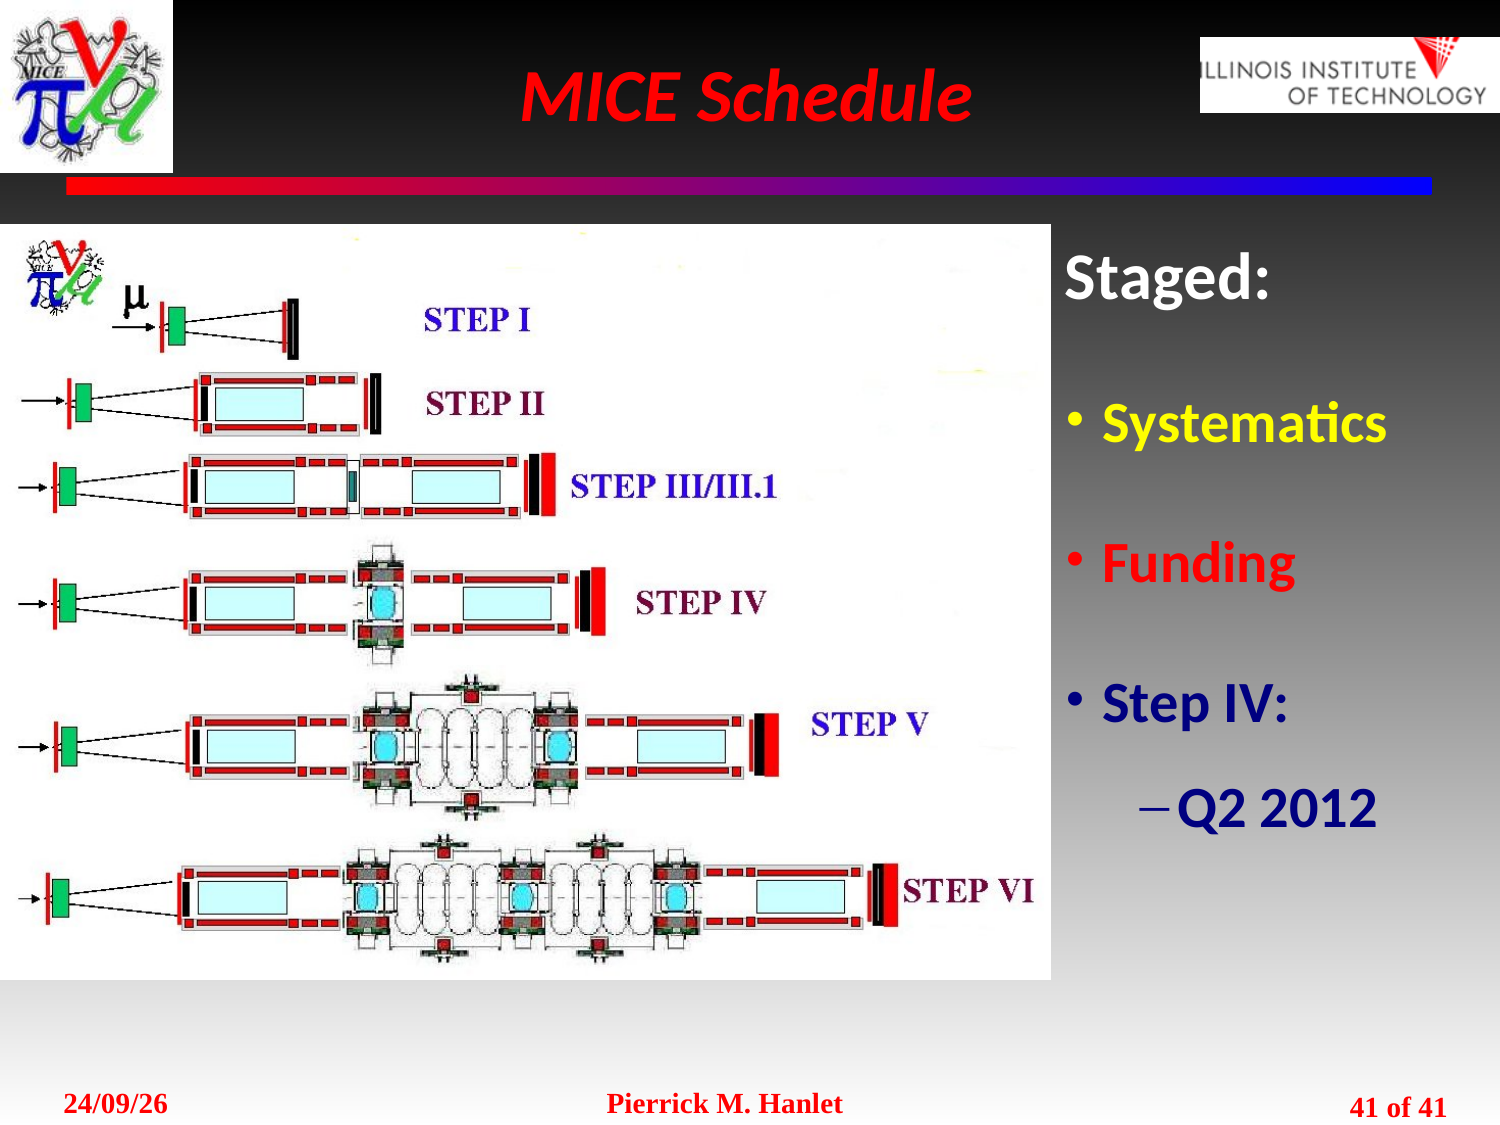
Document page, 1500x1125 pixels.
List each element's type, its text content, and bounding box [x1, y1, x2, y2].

text_box Staged: Systematics Funding Step IV: Q2 2012 [1050, 232, 1500, 987]
picture [0, 224, 1051, 980]
picture [1259, 37, 1500, 113]
title MICE Schedule [234, 32, 1259, 157]
picture [0, 0, 173, 173]
